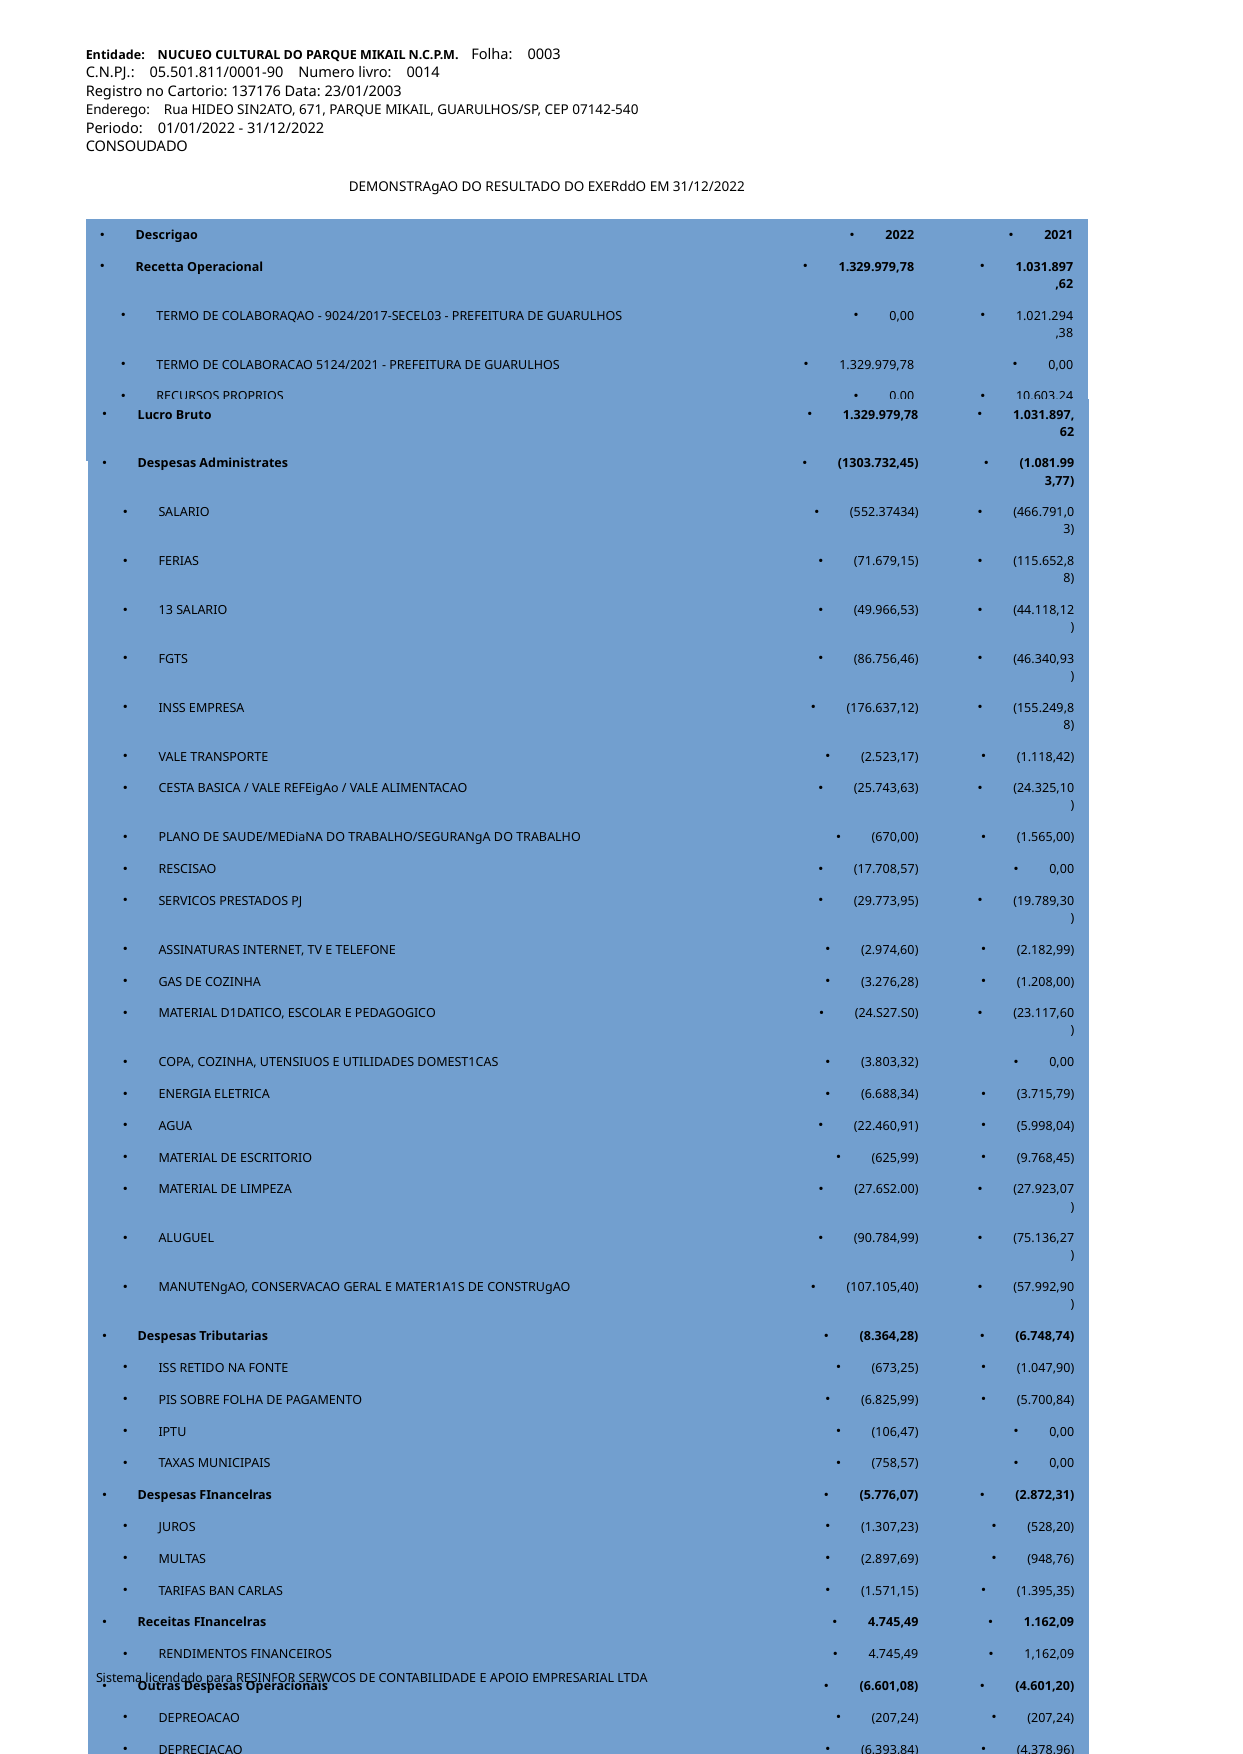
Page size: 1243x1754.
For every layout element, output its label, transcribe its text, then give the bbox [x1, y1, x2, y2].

table_cell TARIFAS BAN CARLAS [88, 1575, 676, 1606]
table_cell TAXAS MUNICIPAIS [88, 1447, 676, 1479]
table_cell (75.136,27) [963, 1222, 1089, 1271]
table_cell (4.601,20) [963, 1670, 1089, 1702]
table_cell Despesas Tributarias [88, 1320, 676, 1352]
table_cell (29.773,95) [676, 885, 963, 934]
table_cell (6.688,34) [676, 1078, 963, 1110]
table_cell (2.897,69) [676, 1543, 963, 1575]
table_cell (1.565,00) [963, 821, 1089, 853]
table_cell 1,162,09 [963, 1638, 1089, 1670]
table_cell (4.378,96) [963, 1734, 1089, 1754]
table_cell (466.791,03) [963, 496, 1089, 545]
table_cell (107.105,40) [676, 1271, 963, 1320]
table_cell ALUGUEL [88, 1222, 676, 1271]
table_cell 1.329.979,78 [701, 251, 964, 300]
table_cell 0,00 [701, 300, 964, 348]
text_box DEMONSTRAgAO DO RESULTADO DO EXERddO EM 31/12/2022 [349, 178, 821, 202]
table_cell SERVICOS PRESTADOS PJ [88, 885, 676, 934]
table_cell (673,25) [676, 1352, 963, 1384]
table_cell (90.784,99) [676, 1222, 963, 1271]
table_cell MANUTENgAO, CONSERVACAO GERAL E MATER1A1S DE CONSTRUgAO [88, 1271, 676, 1320]
table_cell IPTU [88, 1415, 676, 1447]
table_cell (758,57) [676, 1447, 963, 1479]
table_cell (86.756,46) [676, 643, 963, 692]
table_cell (176.637,12) [676, 692, 963, 740]
table_cell RECURSOS PROPRIOS [86, 380, 701, 412]
table_cell (19.789,30) [963, 885, 1089, 934]
table_cell (1.571,15) [676, 1575, 963, 1606]
table_cell (6.601,08) [676, 1670, 963, 1702]
table_cell Despesas Administrates [88, 447, 676, 496]
table_cell MATERIAL DE LIMPEZA [88, 1173, 676, 1222]
table_cell (207,24) [676, 1702, 963, 1734]
table_cell (1.395,35) [963, 1575, 1089, 1606]
table_cell (528,20) [963, 1511, 1089, 1543]
table_cell Despesas FInancelras [88, 1479, 676, 1511]
table_cell (2.974,60) [676, 934, 963, 965]
table_cell 0,00 [964, 348, 1088, 380]
table_cell (3.803,32) [676, 1046, 963, 1078]
table_cell (1.208,00) [963, 965, 1089, 997]
table_cell (5.998,04) [963, 1110, 1089, 1142]
table_cell Recetta Operacional [86, 251, 701, 300]
table_cell (1.047,90) [963, 1352, 1089, 1384]
table_cell (5.776,07) [676, 1479, 963, 1511]
table_cell 1.329.979,78 [701, 348, 964, 380]
table_cell 4.745,49 [676, 1606, 963, 1638]
table_cell Outras Despesas Operacionais [88, 1670, 676, 1702]
table_cell JUROS [88, 1511, 676, 1543]
table_cell VALE TRANSPORTE [88, 740, 676, 772]
table_cell MATERIAL DE ESCRITORIO [88, 1142, 676, 1173]
table_cell (155.249,88) [963, 692, 1089, 740]
table_cell depreciacAo [88, 1734, 676, 1754]
table_cell (1.307,23) [676, 1511, 963, 1543]
table_header Descrigao [86, 219, 701, 251]
table_cell 0,00 [963, 1415, 1089, 1447]
table_cell MATERIAL D1DATICO, ESCOLAR E PEDAGOGICO [88, 997, 676, 1046]
table_cell MULTAS [88, 1543, 676, 1575]
table_cell Receitas FInancelras [88, 1606, 676, 1638]
table_cell 1.021.294,38 [964, 300, 1088, 348]
table_cell (57.992,90) [963, 1271, 1089, 1320]
table_cell (27.923,07) [963, 1173, 1089, 1222]
table_cell (115.652,88) [963, 545, 1089, 594]
table_cell FERIAS [88, 545, 676, 594]
table_cell (46.340,93) [963, 643, 1089, 692]
table_cell (1.118,42) [963, 740, 1089, 772]
table_cell (27.6S2.00) [676, 1173, 963, 1222]
table_cell (17.708,57) [676, 853, 963, 885]
table_cell 0,00 [701, 380, 964, 399]
table_cell (625,99) [676, 1142, 963, 1173]
table_cell GAS DE COZINHA [88, 965, 676, 997]
table_cell (552.37434) [676, 496, 963, 545]
table_cell (25.743,63) [676, 772, 963, 821]
table_cell (2.523,17) [676, 740, 963, 772]
table_cell FGTS [88, 643, 676, 692]
table_cell (1.081.993,77) [963, 447, 1089, 496]
table_cell (5.700,84) [963, 1384, 1089, 1415]
table_cell AGUA [88, 1110, 676, 1142]
table_cell (24.S27.S0) [676, 997, 963, 1046]
table_cell (24.325,10) [963, 772, 1089, 821]
table_cell (71.679,15) [676, 545, 963, 594]
table_cell 0,00 [963, 1046, 1089, 1078]
table_header Lucro Bruto [88, 399, 676, 447]
table_cell ENERGIA ELETRICA [88, 1078, 676, 1110]
table_cell (207,24) [963, 1702, 1089, 1734]
table_cell (44.118,12) [963, 594, 1089, 643]
table_cell (106,47) [676, 1415, 963, 1447]
table_header 2021 [964, 219, 1088, 251]
table_cell TERMO DE COLABORACAO 5124/2021 - PREFEITURA DE GUARULHOS [86, 348, 701, 380]
table_cell (948,76) [963, 1543, 1089, 1575]
table_cell (2.182,99) [963, 934, 1089, 965]
table_cell (9.768,45) [963, 1142, 1089, 1173]
table_cell RENDIMENTOS FINANCEIROS [88, 1638, 676, 1670]
table_header 2022 [701, 219, 964, 251]
table_cell (8.364,28) [676, 1320, 963, 1352]
table_cell (22.460,91) [676, 1110, 963, 1142]
table_cell (1303.732,45) [676, 447, 963, 496]
table_cell (49.966,53) [676, 594, 963, 643]
table_header 1.329.979,78 [676, 399, 963, 447]
table_cell (2.872,31) [963, 1479, 1089, 1511]
table_cell (670,00) [676, 821, 963, 853]
table_cell (3.715,79) [963, 1078, 1089, 1110]
table_cell RESCISAO [88, 853, 676, 885]
table_cell SALARIO [88, 496, 676, 545]
table_cell ASSINATURAS INTERNET, TV E TELEFONE [88, 934, 676, 965]
table_cell 0,00 [963, 1447, 1089, 1479]
text_box Entidade: NUCUEO CULTURAL DO PARQUE MIKAIL N.C.P.M. Folha: 0003 C.N.PJ.: 05.501.811/0001-90 Numero livro: 0014 Registro no Cartorio: 137176 Data: 23/01/2003 Enderego: Rua HIDEO SIN2ATO, 671, PARQUE MIKAIL, GUARULHOS/SP, CEP 07142-540 Periodo: 01/01/2022 - 31/12/2022 CONSOUDADO [86, 43, 1079, 156]
table_cell DEPREOACAO [88, 1702, 676, 1734]
table_cell INSS EMPRESA [88, 692, 676, 740]
table_cell 13 SALARIO [88, 594, 676, 643]
table_cell 0,00 [963, 853, 1089, 885]
table_cell CESTA BASICA / VALE REFEigAo / VALE ALIMENTACAO [88, 772, 676, 821]
table_cell 1.031.897,62 [964, 251, 1088, 300]
table_cell TERMO DE COLABORAQAO - 9024/2017-SECEL03 - PREFEITURA DE GUARULHOS [86, 300, 701, 348]
table_cell COPA, COZINHA, UTENSIUOS E UTILIDADES DOMEST1CAS [88, 1046, 676, 1078]
table_cell (6.748,74) [963, 1320, 1089, 1352]
table_cell 1.162,09 [963, 1606, 1089, 1638]
table_header 1.031.897,62 [963, 399, 1089, 447]
table_cell (6.393,84) [676, 1734, 963, 1754]
table_cell ISS RETIDO NA FONTE [88, 1352, 676, 1384]
table_cell (6.825,99) [676, 1384, 963, 1415]
table_cell PIS SOBRE FOLHA DE PAGAMENTO [88, 1384, 676, 1415]
table_cell (3.276,28) [676, 965, 963, 997]
table_cell (23.117,60) [963, 997, 1089, 1046]
table_cell 10.603,24 [964, 380, 1088, 399]
text_box Sistema licendado para RESINFOR SERWCOS DE CONTABILIDADE E APOIO EMPRESARIAL LTDA [96, 1670, 637, 1690]
table_cell PLANO DE SAUDE/MEDiaNA DO TRABALHO/SEGURANgA DO TRABALHO [88, 821, 676, 853]
table_cell 4.745,49 [676, 1638, 963, 1670]
